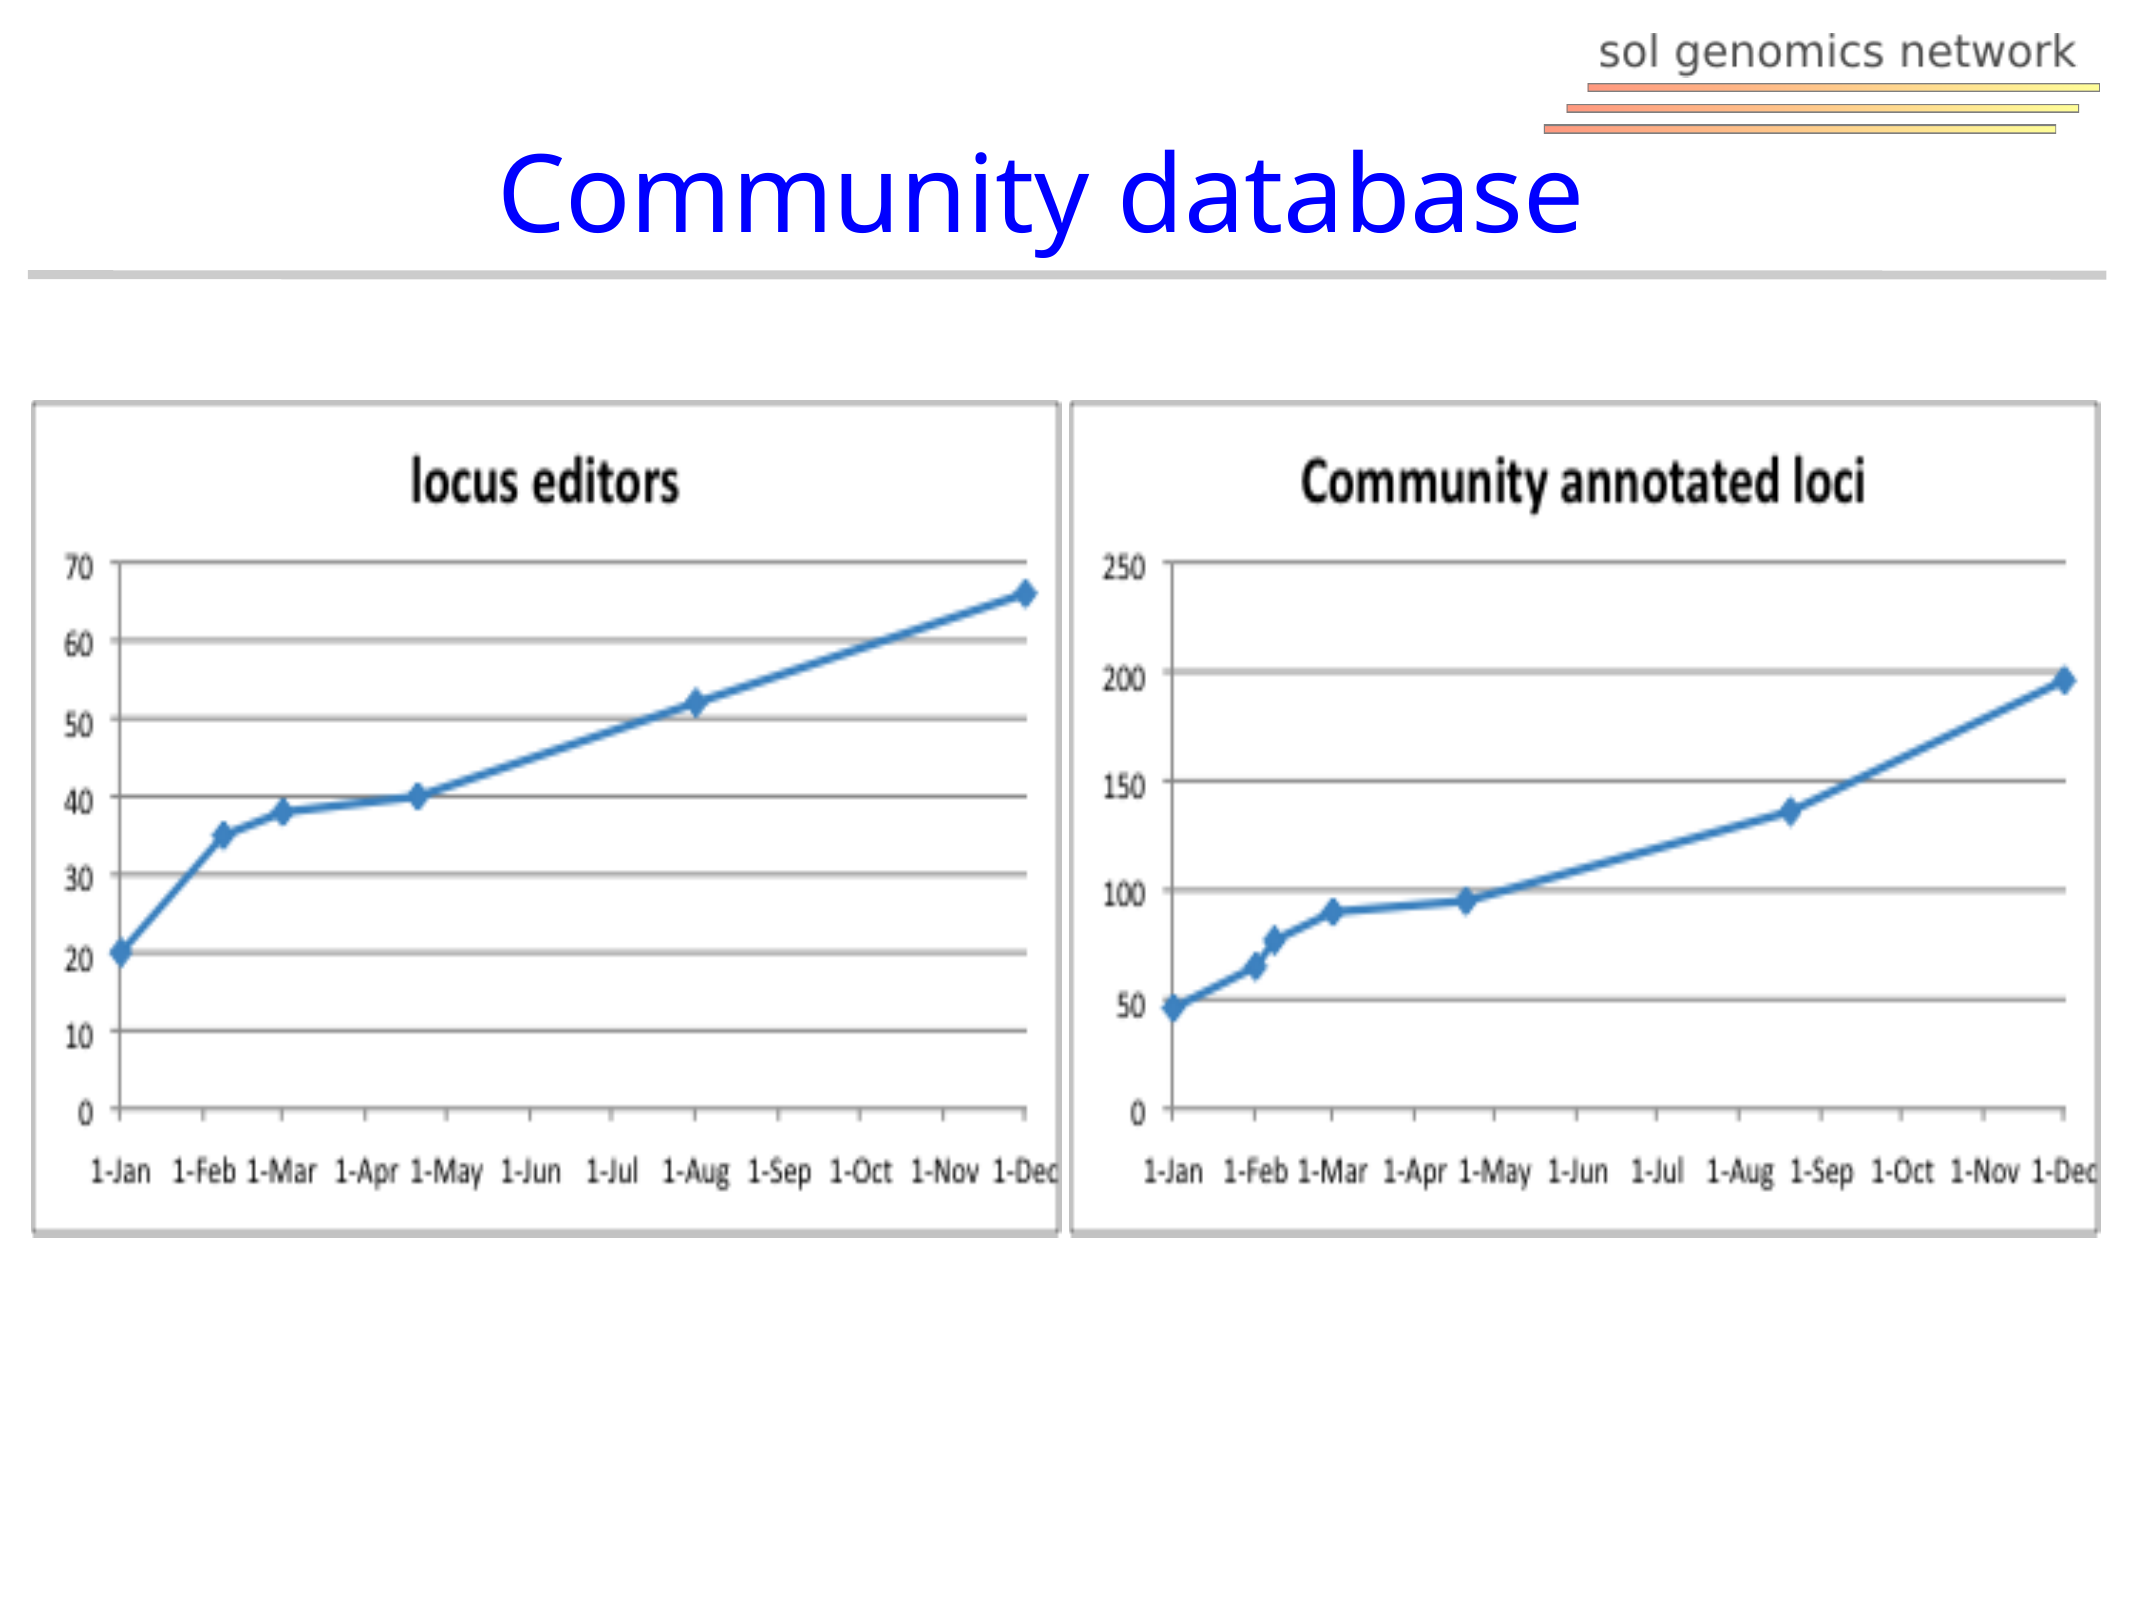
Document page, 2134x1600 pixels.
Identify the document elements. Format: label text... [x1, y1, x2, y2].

text_box [1543, 124, 2057, 134]
text_box Community database [141, 118, 1941, 263]
picture [31, 400, 1062, 1238]
picture [1069, 400, 2101, 1238]
text_box [1566, 104, 2080, 113]
text_box [1587, 83, 2101, 92]
picture [1597, 33, 2078, 78]
